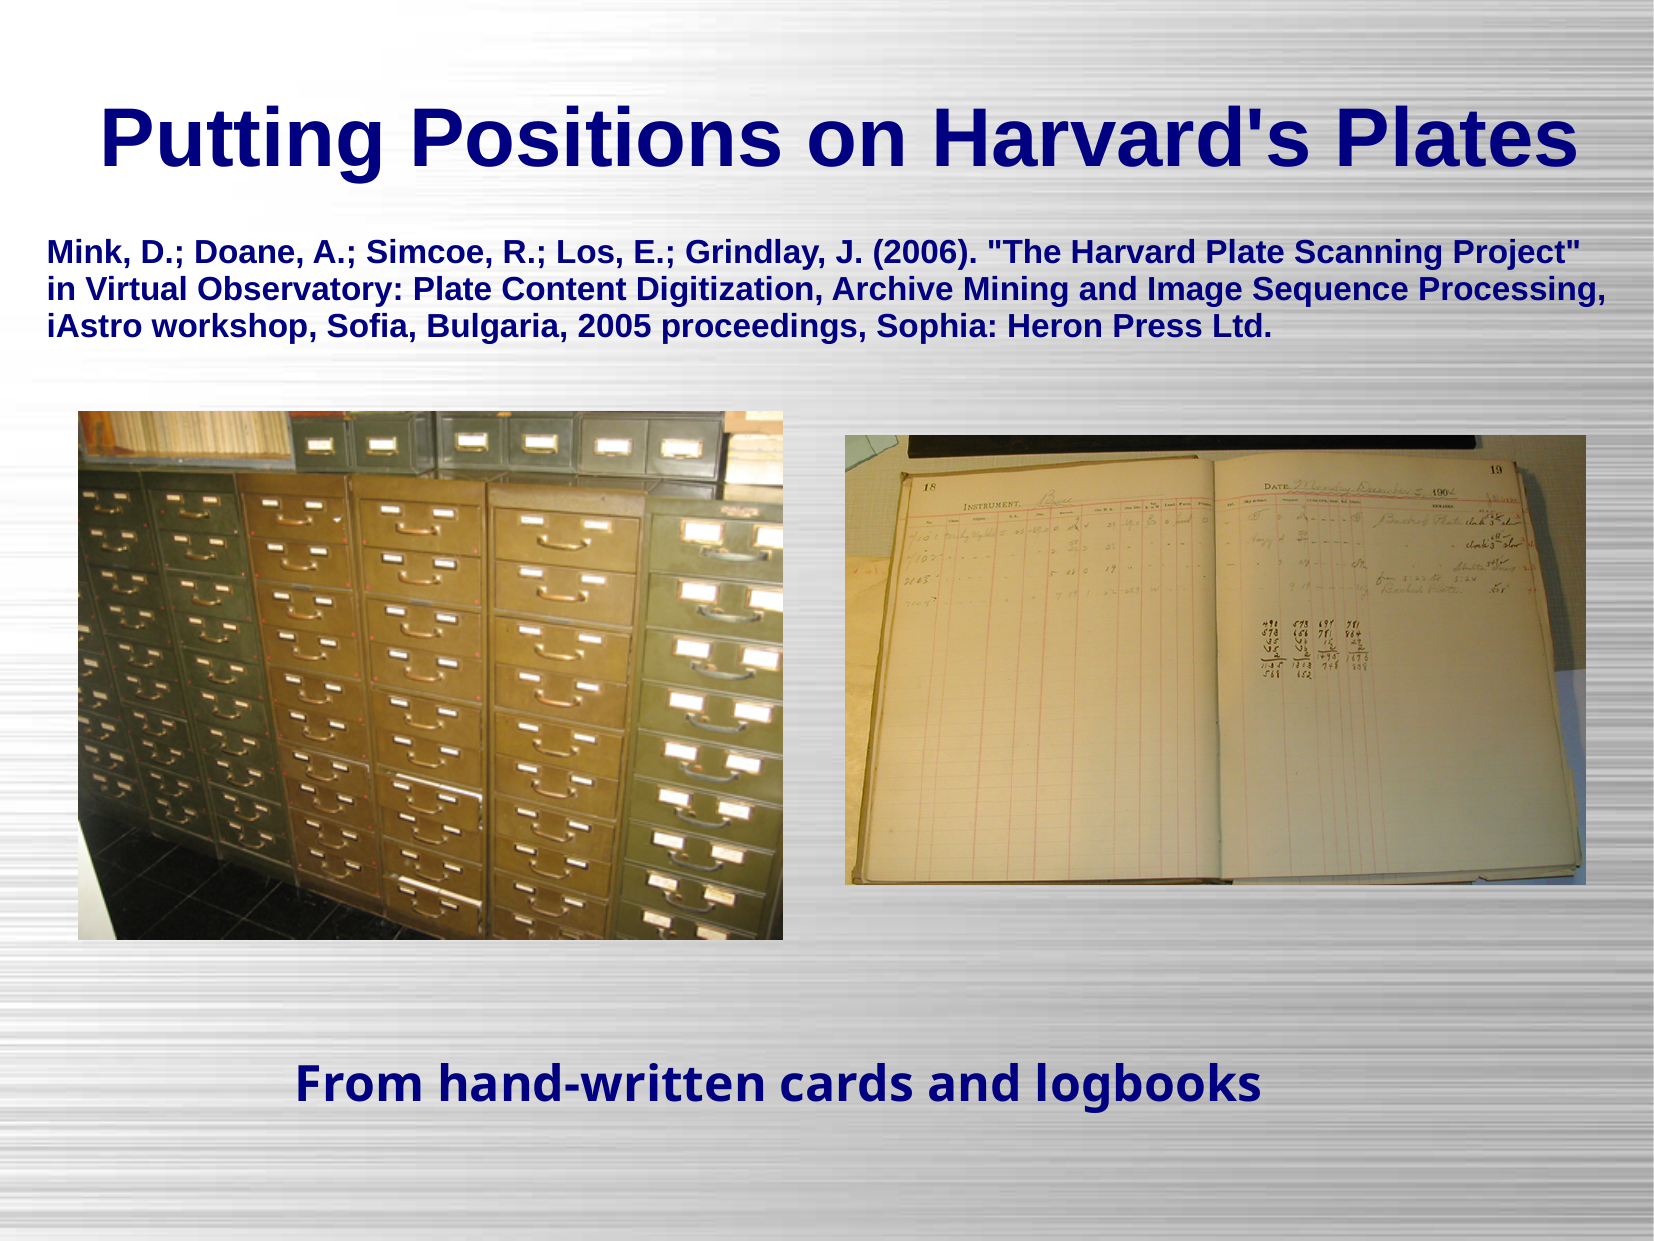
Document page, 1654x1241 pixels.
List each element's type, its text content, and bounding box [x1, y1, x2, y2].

text_box From hand-written cards and logbooks [280, 1040, 1405, 1125]
picture [0, 0, 1654, 1241]
text_box Putting Positions on Harvard's Plates [29, 69, 1625, 196]
text_box Mink, D.; Doane, A.; Simcoe, R.; Los, E.; Grindlay, J. (2006). "The Harvard Plate Scanning Project" in Virtual Observatory: Plate Content Digitization, Archive Mining and Image Sequence Processing, iAstro workshop, Sofia, Bulgaria, 2005 proceedings, Sophia: Heron Press Ltd. [31, 226, 1622, 357]
